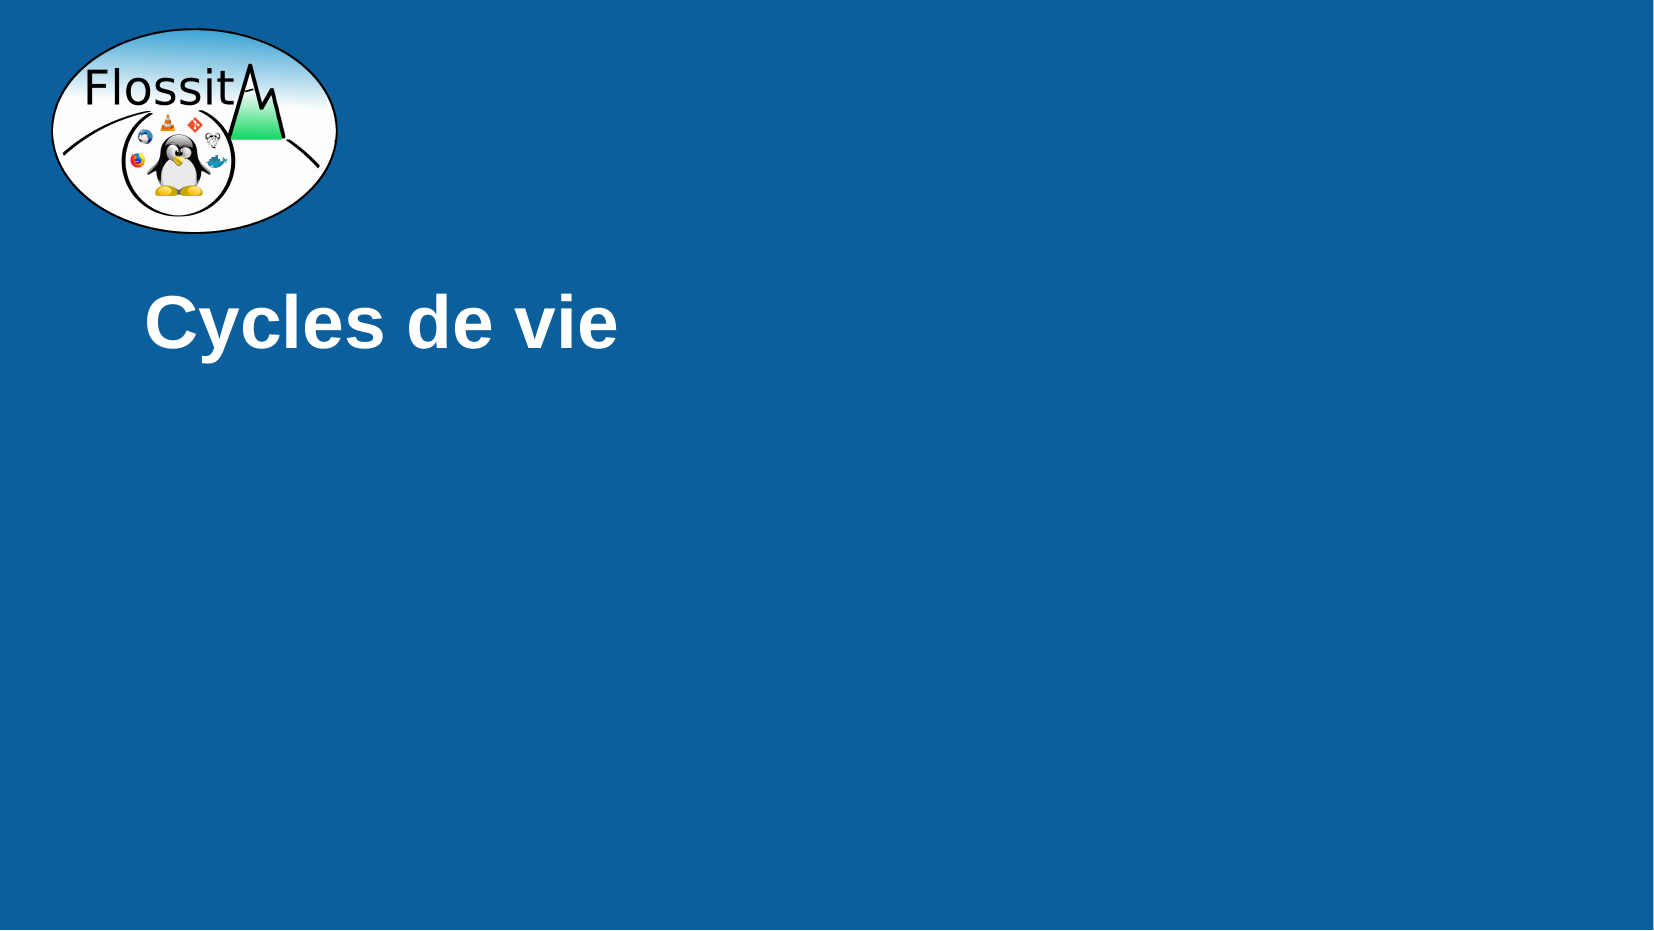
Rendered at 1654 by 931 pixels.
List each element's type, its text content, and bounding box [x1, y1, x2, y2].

title Cycles de vie [144, 146, 1654, 366]
picture [50, 27, 339, 235]
